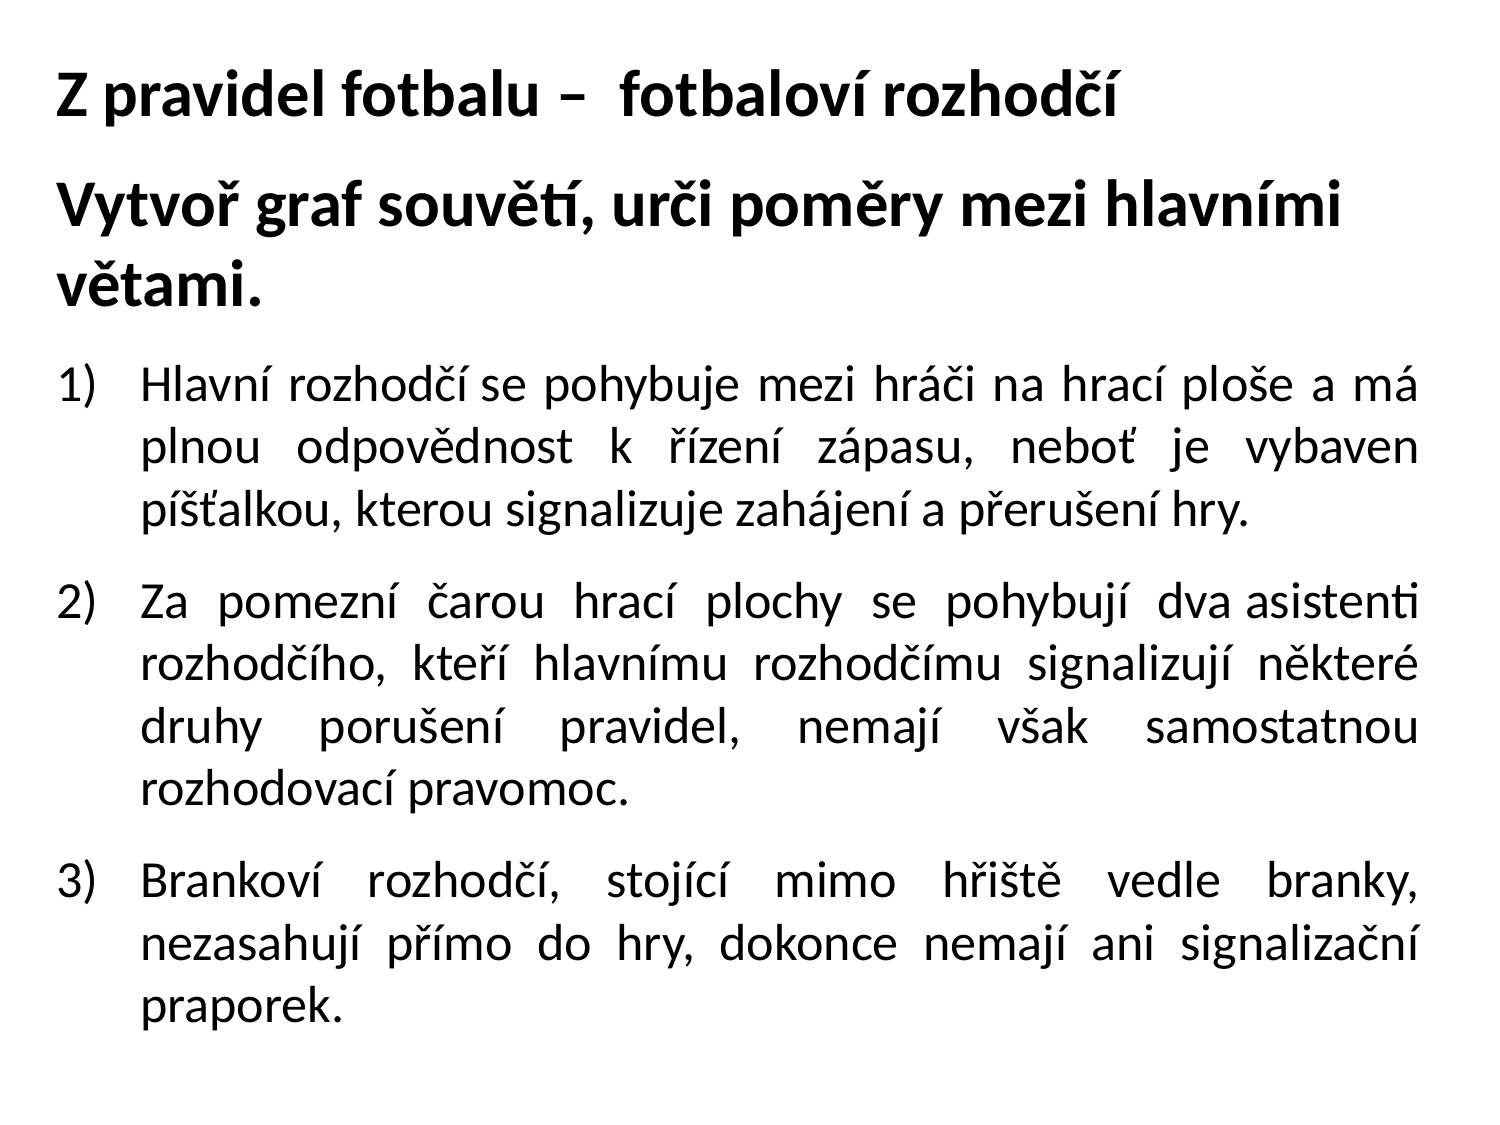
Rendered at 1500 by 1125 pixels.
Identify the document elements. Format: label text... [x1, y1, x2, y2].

list Z pravidel fotbalu – fotbaloví rozhodčí Vytvoř graf souvětí, urči poměry mezi hlavními větami. Hlavní rozhodčí se pohybuje mezi hráči na hrací ploše a má plnou odpovědnost k řízení zápasu, neboť je vybaven píšťalkou, kterou signalizuje zahájení a přerušení hry. Za pomezní čarou hrací plochy se pohybují dva asistenti rozhodčího, kteří hlavnímu rozhodčímu signalizují některé druhy porušení pravidel, nemají však samostatnou rozhodovací pravomoc. Brankoví rozhodčí, stojící mimo hřiště vedle branky, nezasahují přímo do hry, dokonce nemají ani signalizační praporek. [41, 42, 1436, 1083]
